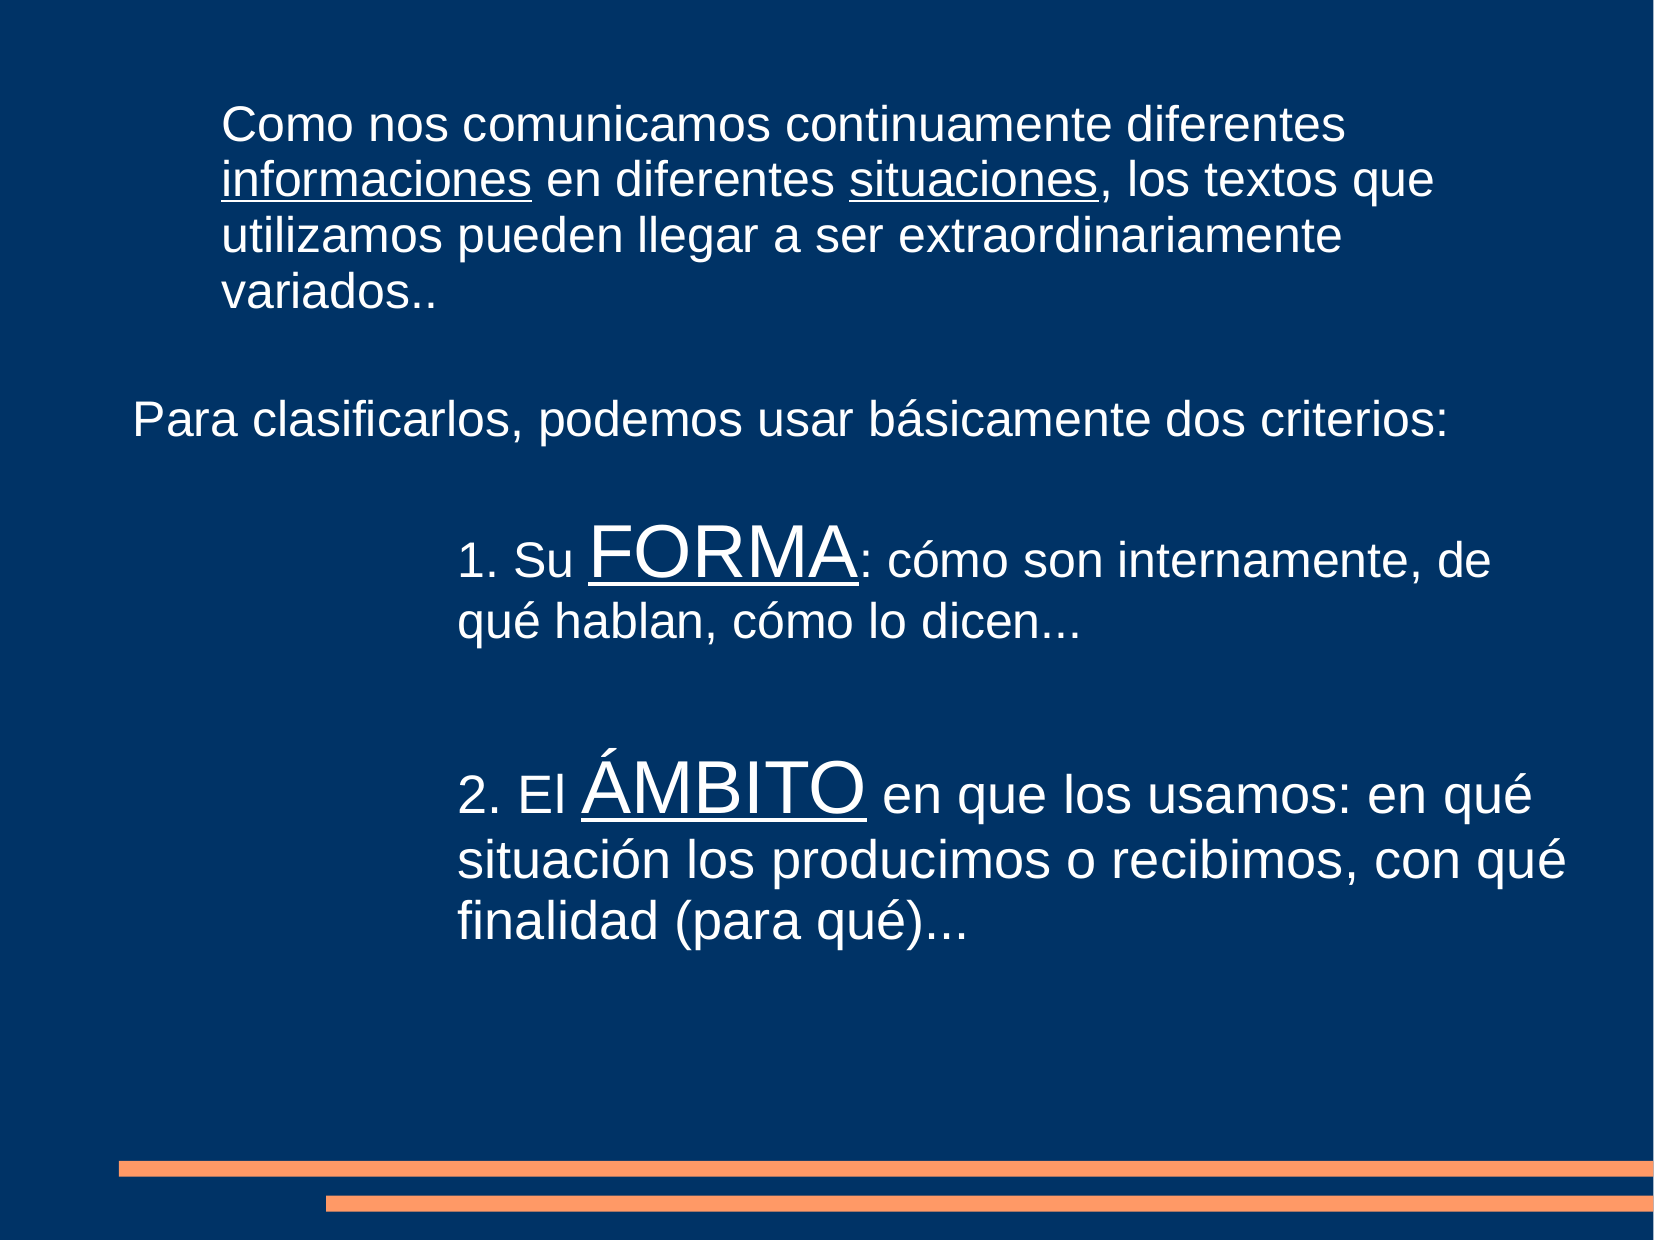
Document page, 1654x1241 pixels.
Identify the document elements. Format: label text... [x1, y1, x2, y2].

text_box Para clasificarlos, podemos usar básicamente dos criterios: [118, 383, 1477, 532]
text_box 1. Su FORMA: cómo son internamente, de qué hablan, cómo lo dicen... [442, 501, 1536, 657]
text_box 2. El ÁMBITO en que los usamos: en qué situación los producimos o recibimos, con qué finalidad (para qué)... [442, 738, 1595, 959]
text_box Como nos comunicamos continuamente diferentes informaciones en diferentes situaciones, los textos que utilizamos pueden llegar a ser extraordinariamente variados.. [206, 88, 1506, 384]
